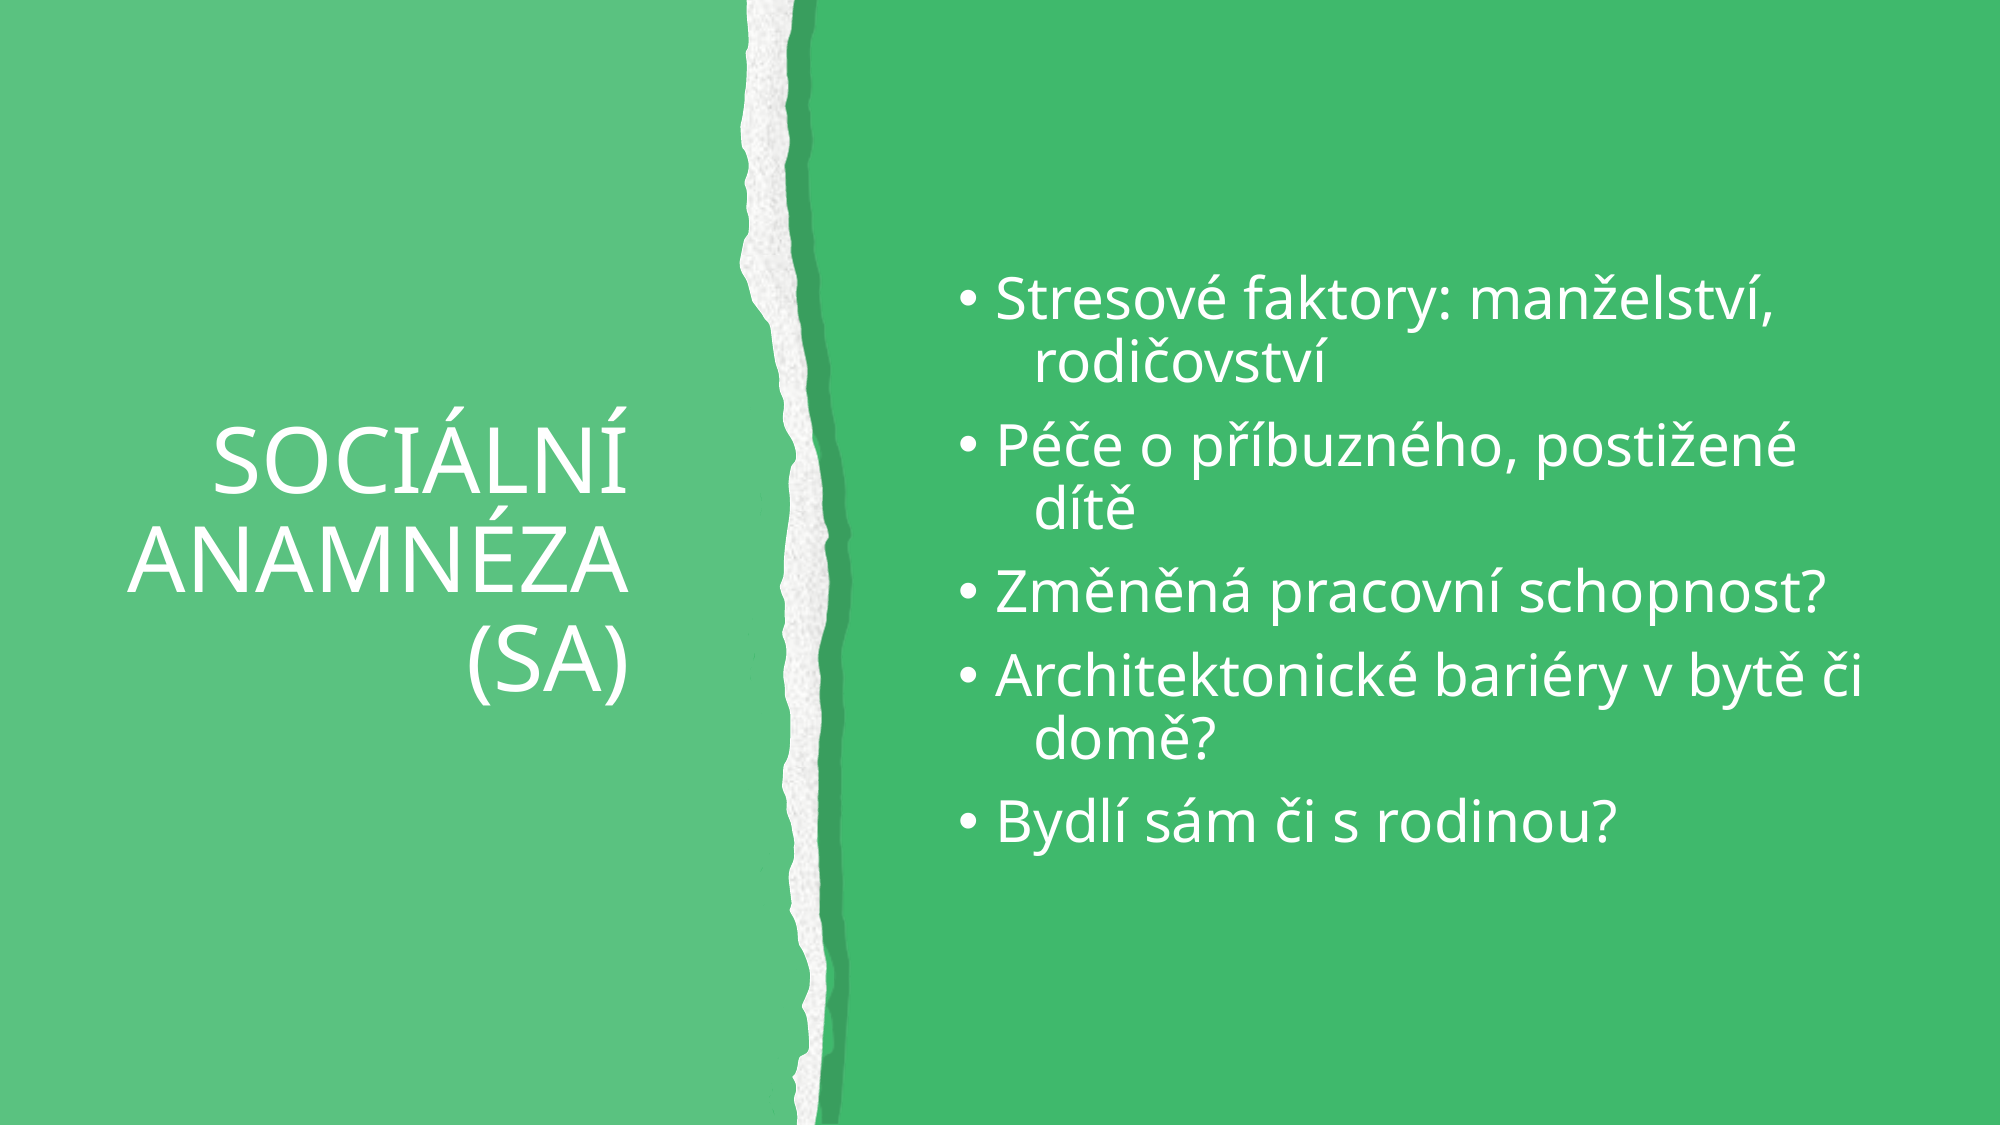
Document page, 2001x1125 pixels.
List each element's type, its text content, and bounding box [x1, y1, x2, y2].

text_box [0, 0, 2000, 1125]
title SOCIÁLNÍ ANAMNÉZA (SA) [112, 187, 652, 938]
list Stresové faktory: manželství, rodičovství Péče o příbuzného, postižené dítě Změněná pracovní schopnost? Architektonické bariéry v bytě či domě? Bydlí sám či s rodinou? [943, 187, 1908, 938]
